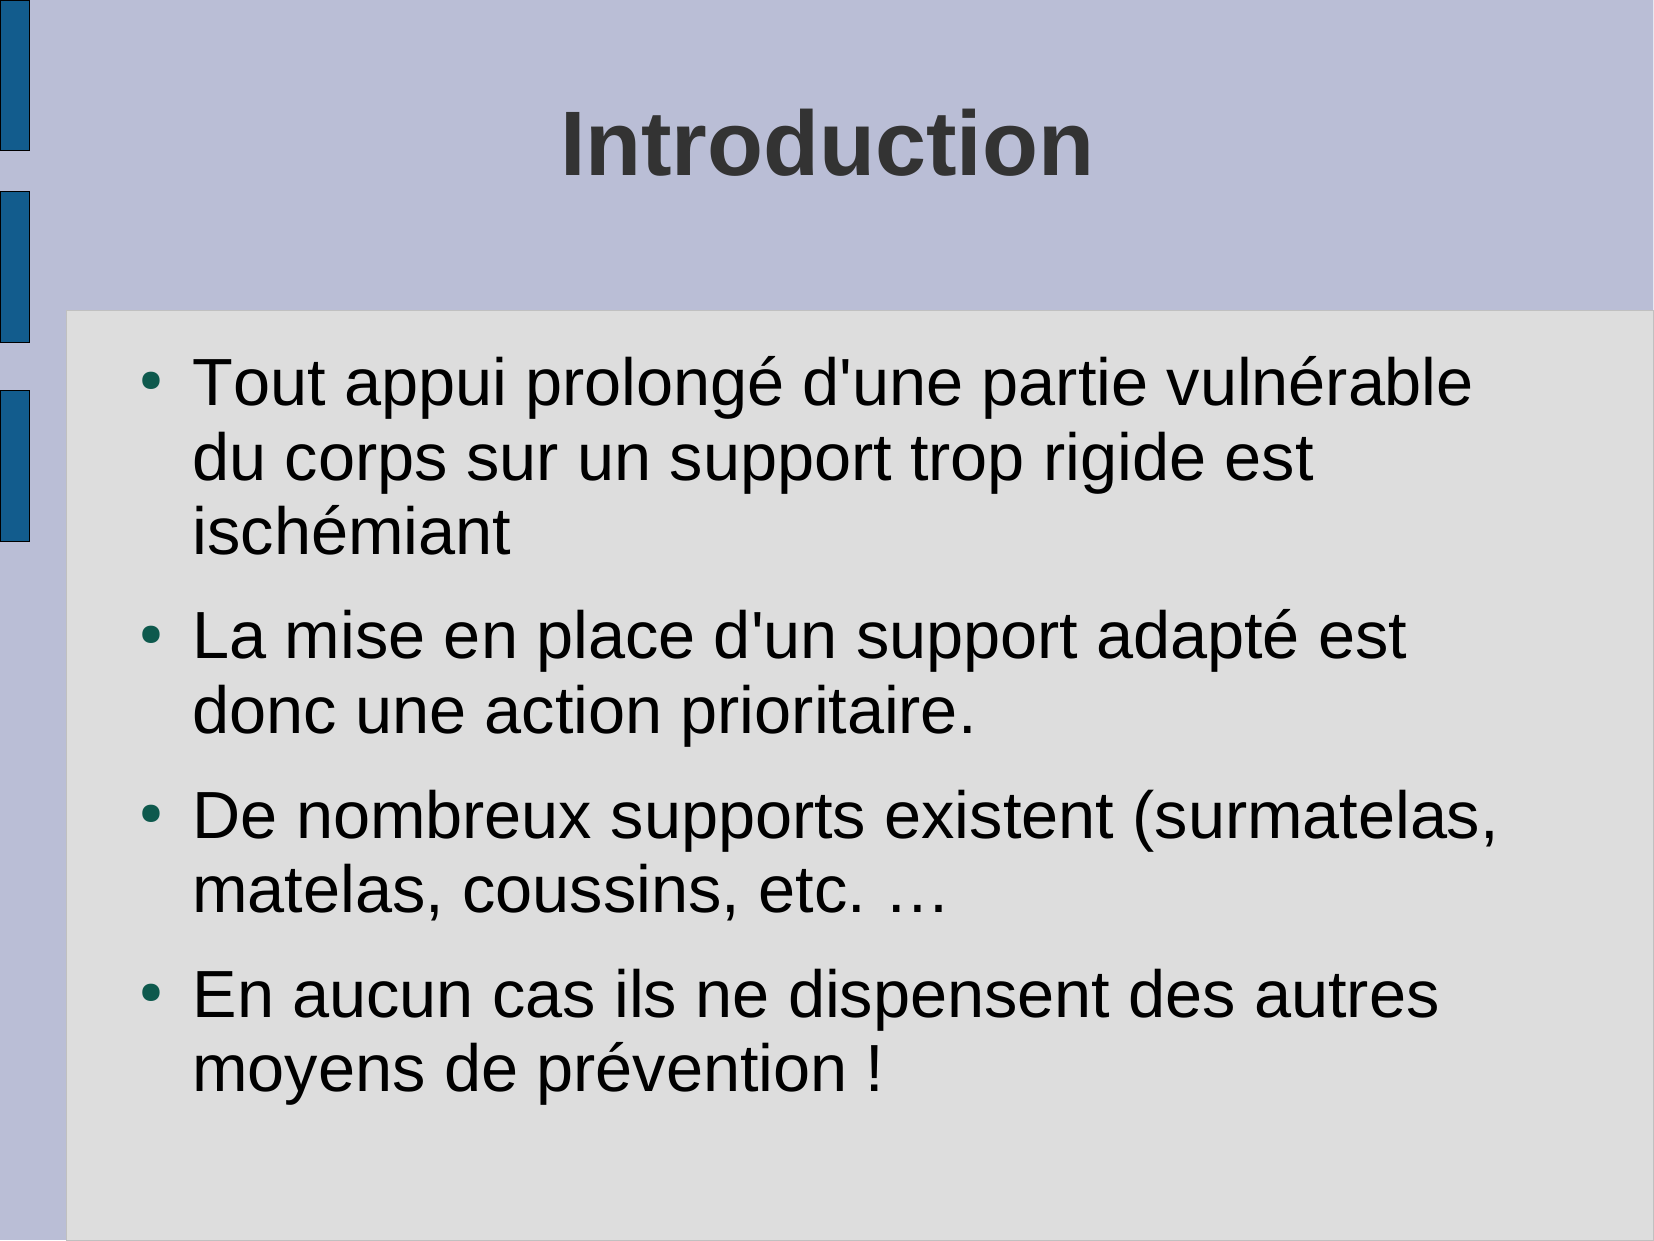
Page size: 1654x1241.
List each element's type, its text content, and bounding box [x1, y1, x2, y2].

title Introduction [121, 91, 1534, 299]
list Tout appui prolongé d'une partie vulnérable du corps sur un support trop rigide est ischémiant La mise en place d'un support adapté est donc une action prioritaire. De nombreux supports existent (surmatelas, matelas, coussins, etc. … En aucun cas ils ne dispensent des autres moyens de prévention ! [121, 344, 1534, 1112]
